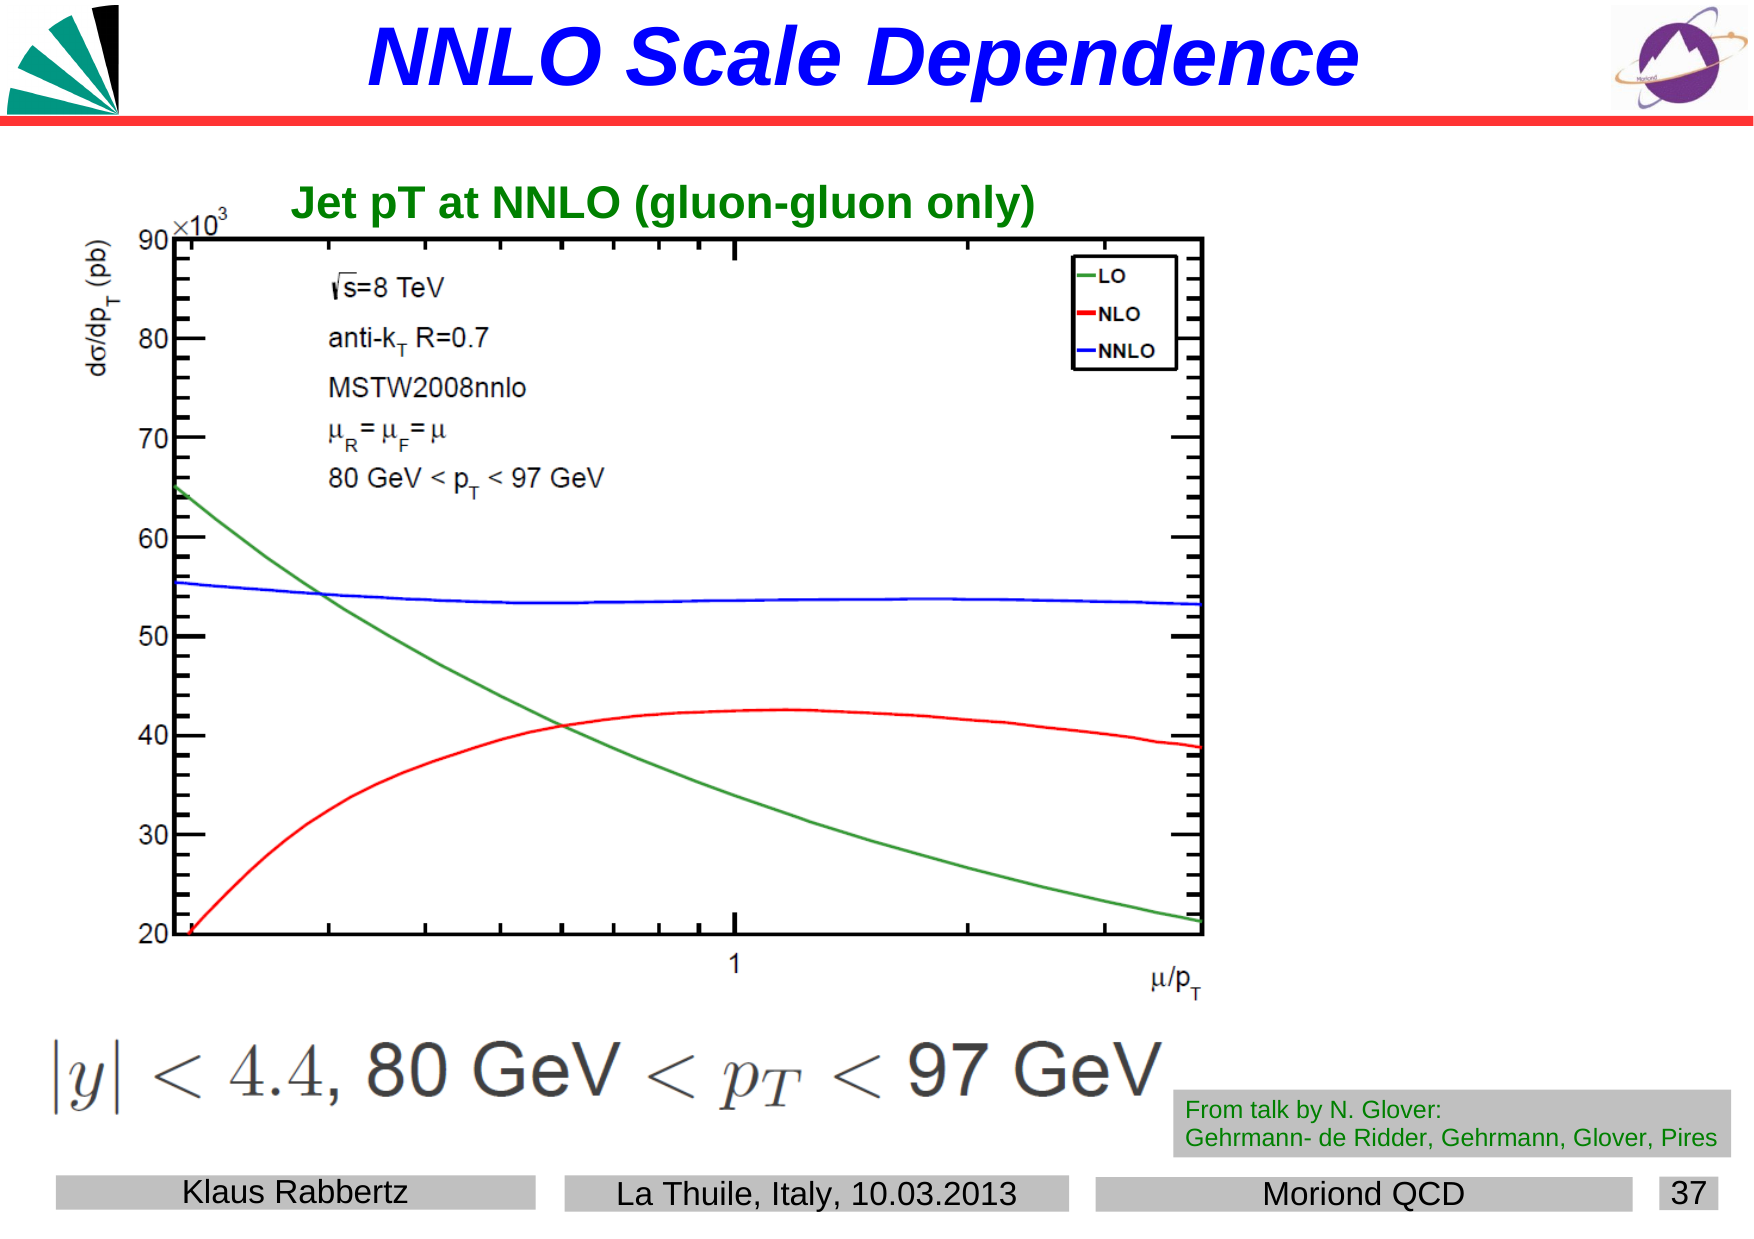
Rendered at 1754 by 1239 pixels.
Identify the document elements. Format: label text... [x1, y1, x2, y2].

picture [29, 201, 1220, 1129]
title NNLO Scale Dependence [123, 0, 1606, 114]
text_box Jet pT at NNLO (gluon-gluon only) [278, 171, 1048, 235]
picture [1611, 5, 1748, 110]
text_box From talk by N. Glover: Gehrmann- de Ridder, Gehrmann, Glover, Pires [1173, 1089, 1732, 1158]
picture [7, 5, 119, 116]
